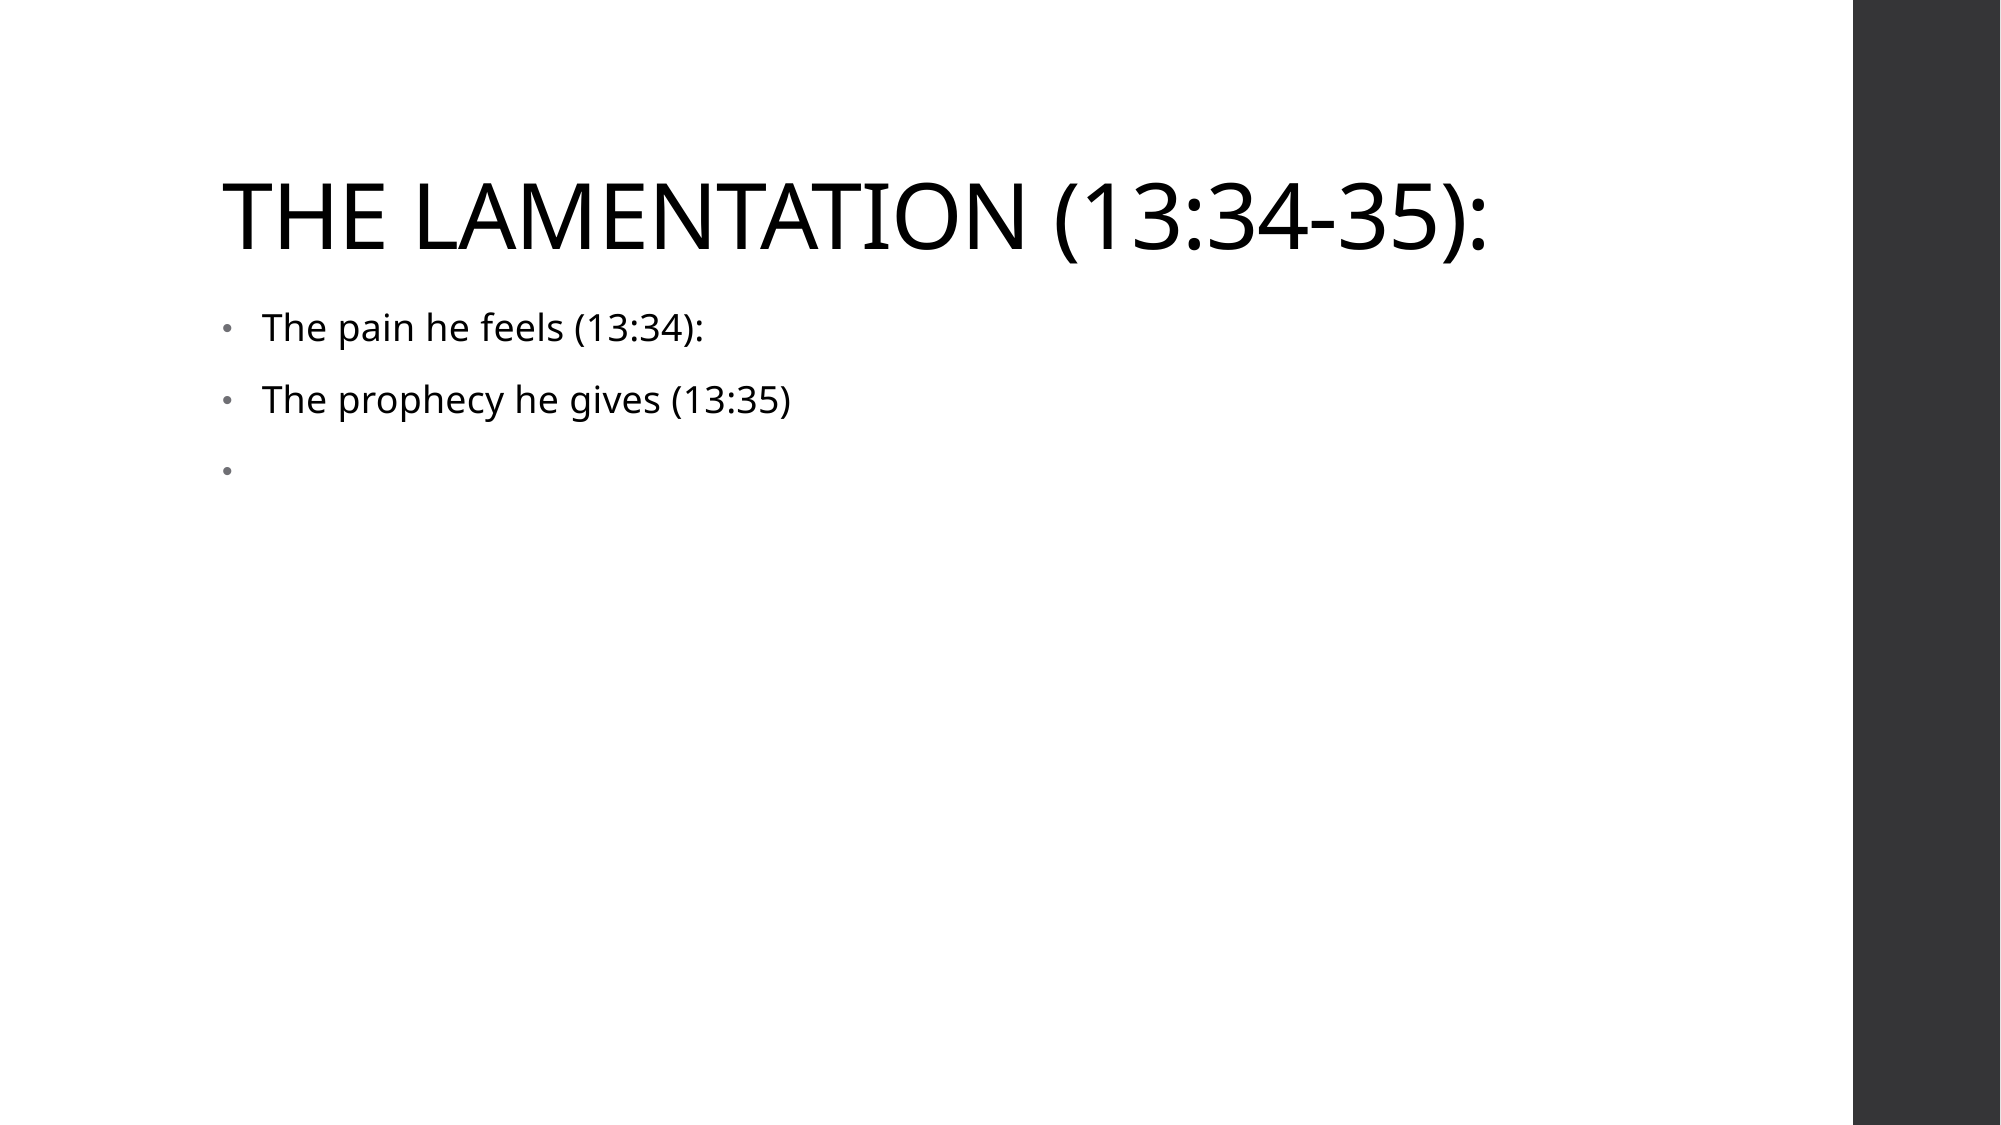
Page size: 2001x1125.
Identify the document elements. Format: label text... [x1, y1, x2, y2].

list The pain he feels (13:34): The prophecy he gives (13:35) [206, 299, 1617, 1014]
title THE LAMENTATION (13:34-35): [206, 60, 1797, 278]
